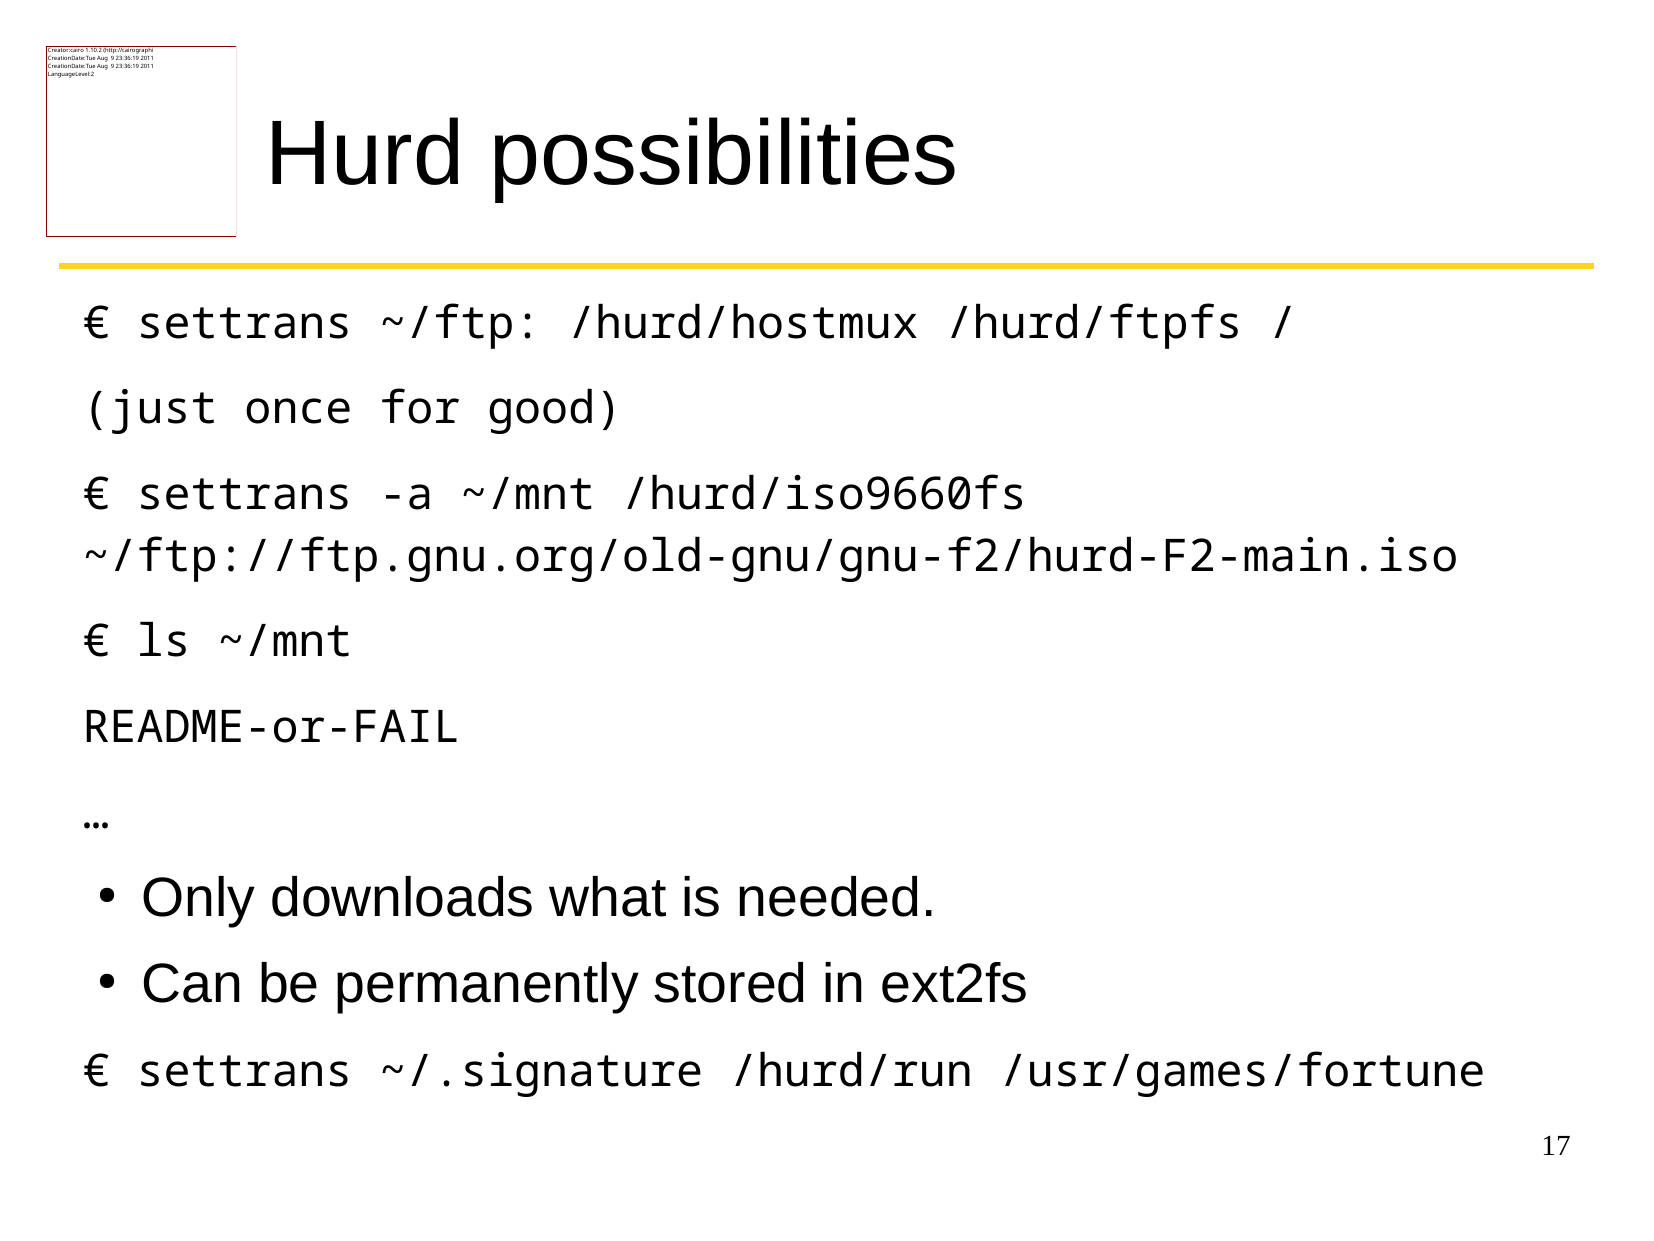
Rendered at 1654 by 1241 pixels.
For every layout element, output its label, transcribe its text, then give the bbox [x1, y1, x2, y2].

title Hurd possibilities [265, 49, 1571, 257]
list € settrans ~/ftp: /hurd/hostmux /hurd/ftpfs / (just once for good) € settrans -a ~/mnt /hurd/iso9660fs ~/ftp://ftp.gnu.org/old-gnu/gnu-f2/hurd-F2-main.iso € ls ~/mnt README-or-FAIL … Only downloads what is needed. Can be permanently stored in ext2fs € settrans ~/.signature /hurd/run /usr/games/fortune [82, 290, 1571, 1109]
